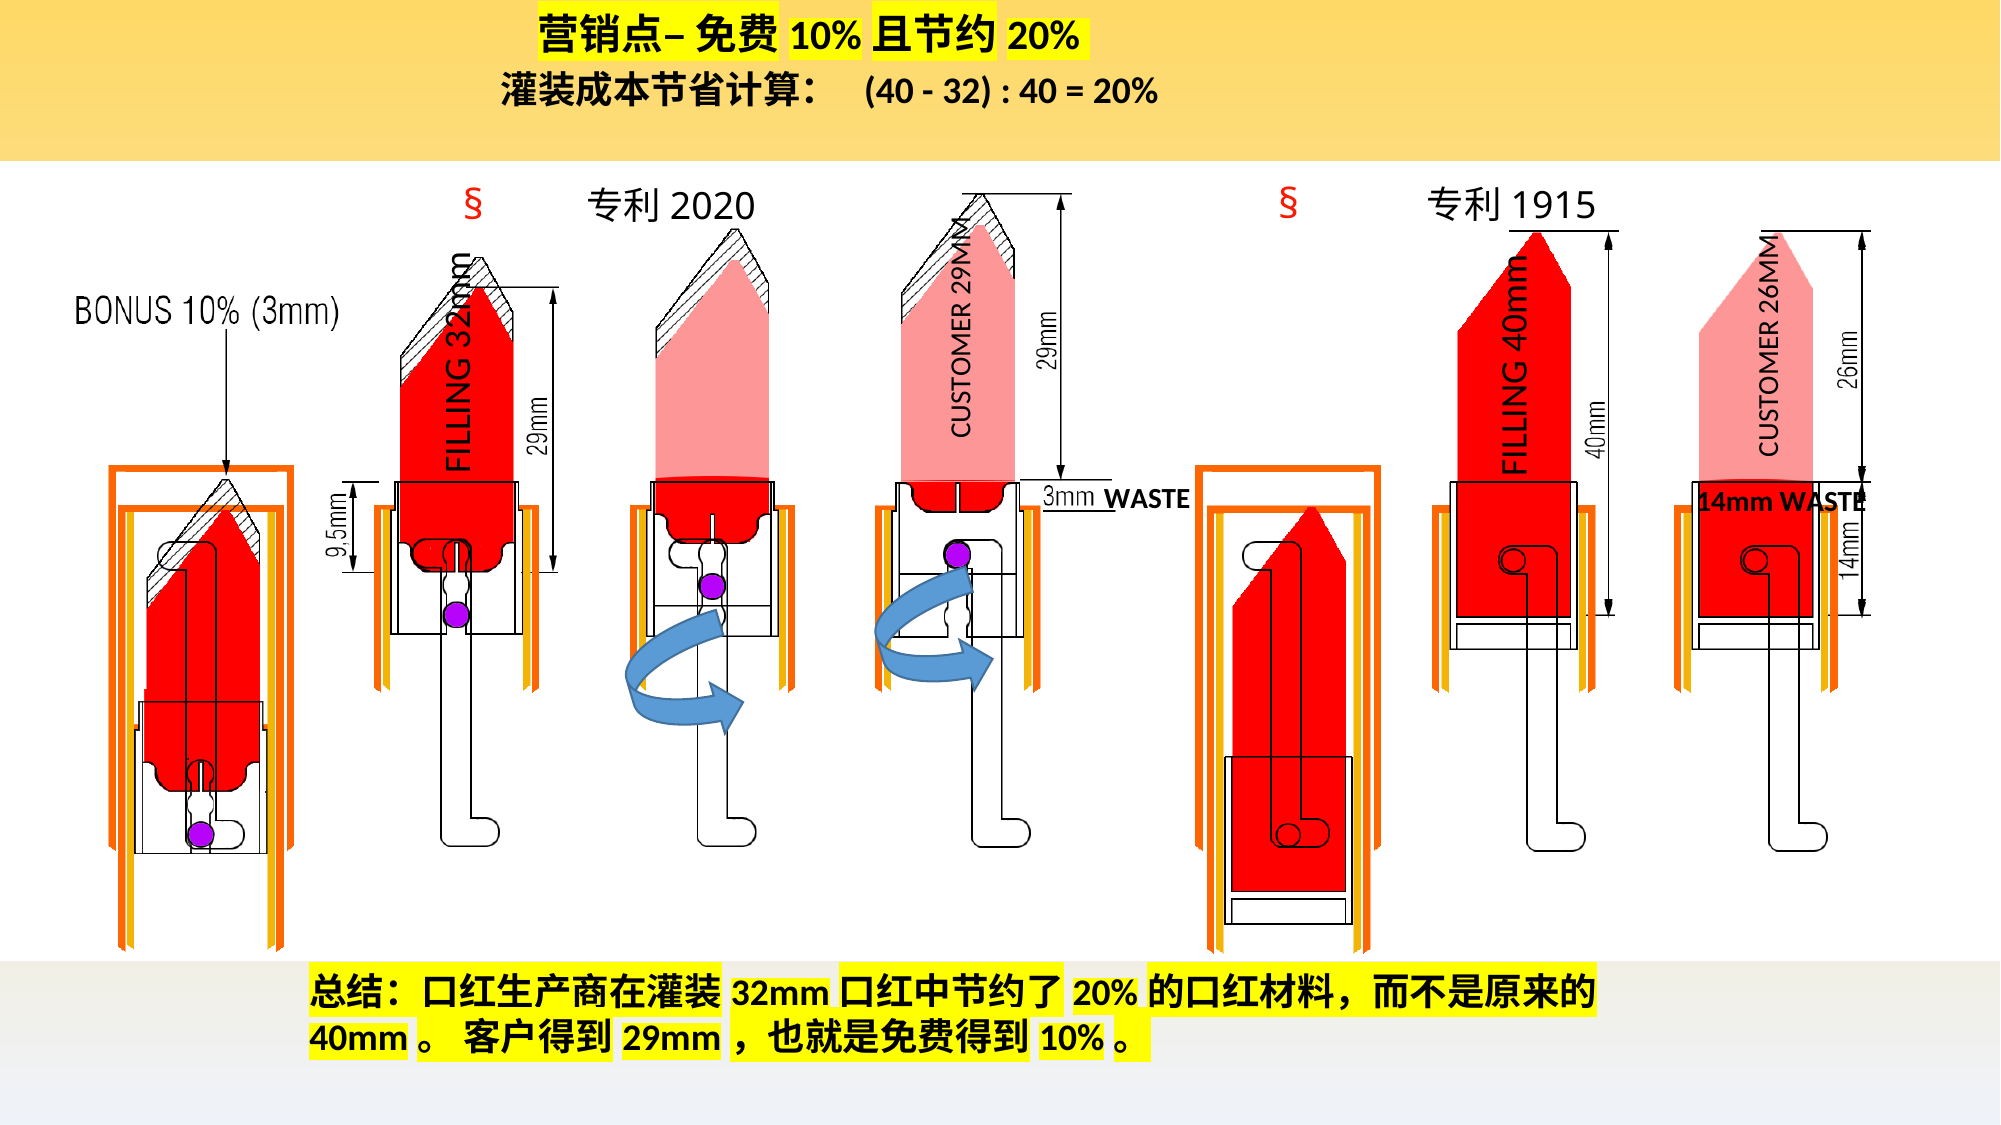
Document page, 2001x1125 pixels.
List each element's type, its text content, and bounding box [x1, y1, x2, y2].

text_box 专利2020 [447, 165, 1053, 245]
text_box 专利1915 [1263, 164, 1931, 244]
text_box CUSTOMER 26MM [1741, 193, 1792, 486]
picture [0, 161, 2000, 961]
text_box 总结：口红生产商在灌装32mm口红中节约了20%的口红材料，而不是原来的40mm。 客户得到29mm，也就是免费得到10%。 [294, 960, 1706, 1067]
text_box CUSTOMER 29MM [933, 175, 985, 467]
text_box FILLING 32mm [425, 230, 486, 523]
text_box FILLING 40mm [1481, 233, 1543, 526]
text_box [875, 566, 993, 691]
text_box 灌装成本节省计算： (40 - 32) : 40 = 20% [485, 58, 1621, 119]
text_box 营销点– 免费10%且节约20% [522, 0, 1658, 66]
text_box 14mm WASTE [1597, 474, 1898, 526]
text_box [625, 609, 744, 734]
text_box WASTE [978, 471, 1280, 523]
